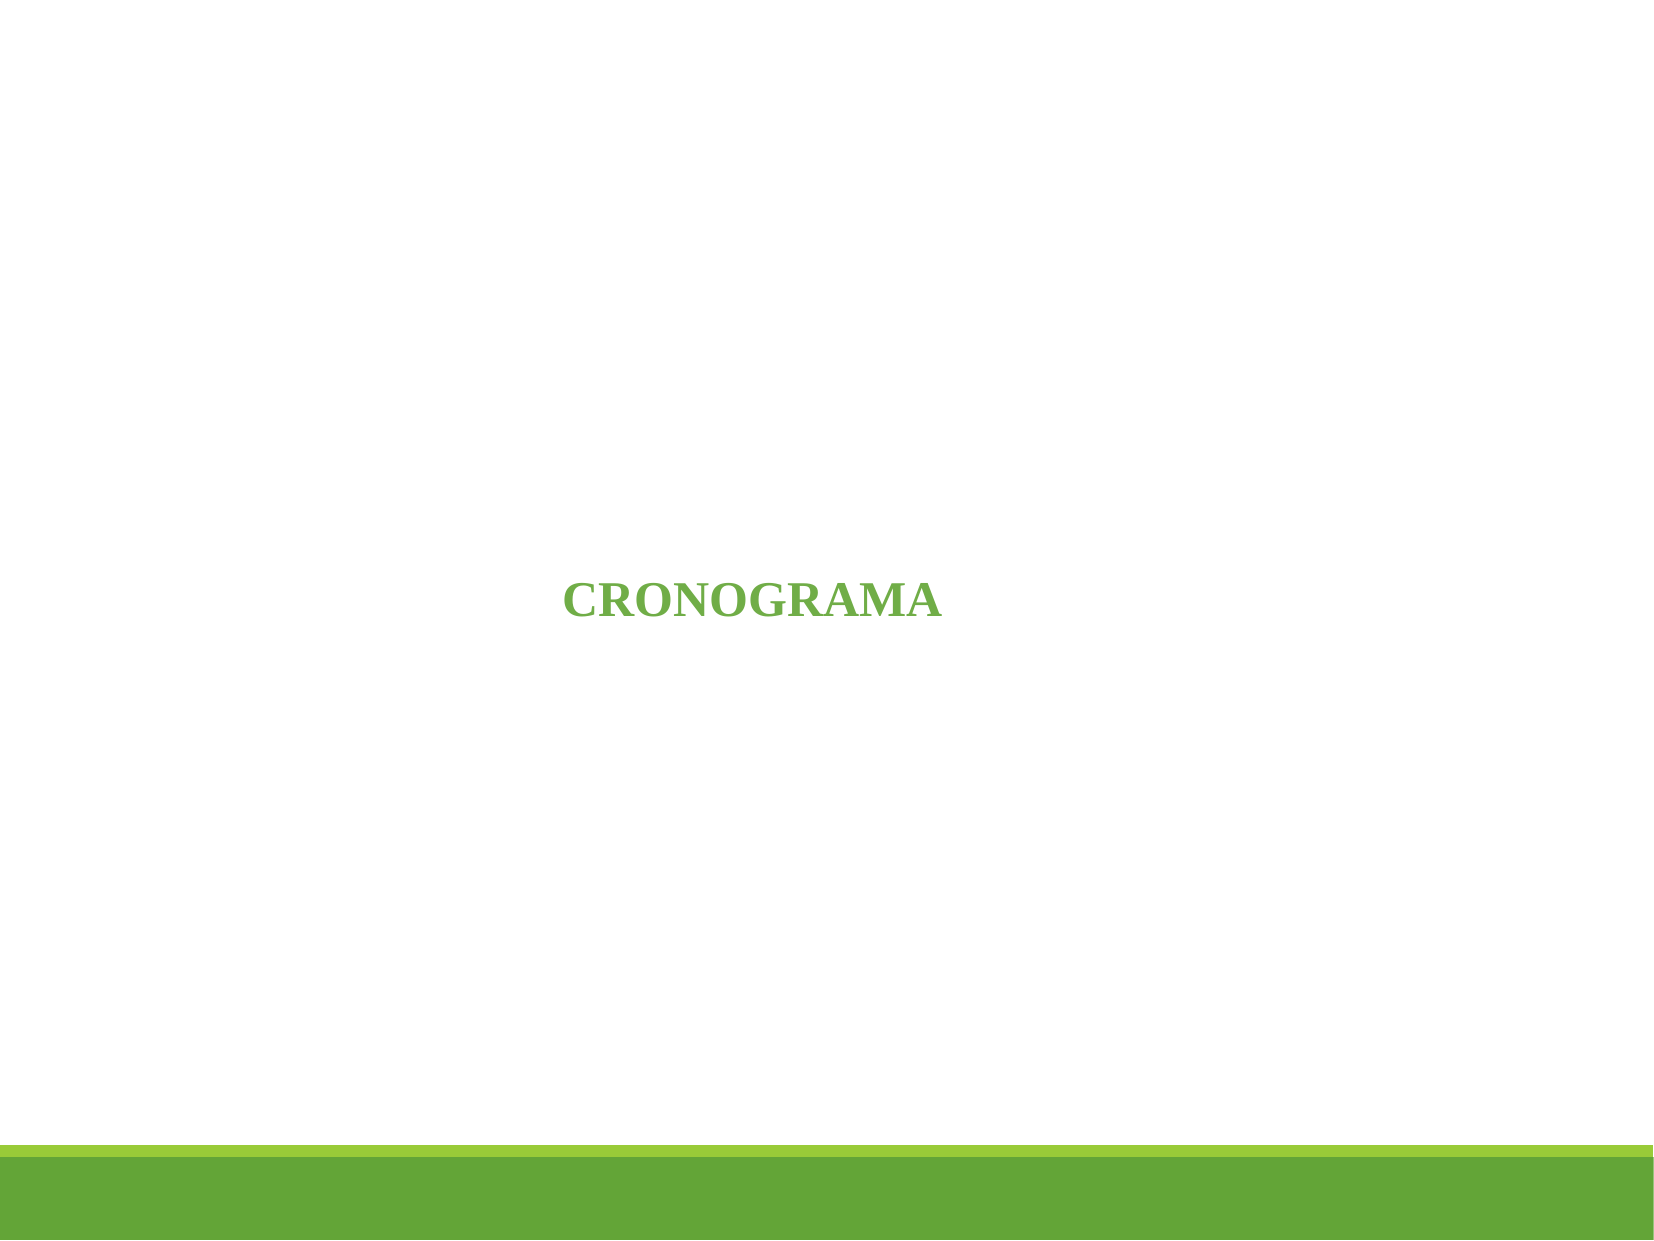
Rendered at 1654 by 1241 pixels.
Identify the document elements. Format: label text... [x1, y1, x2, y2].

text_box CRONOGRAMA [547, 559, 1374, 694]
